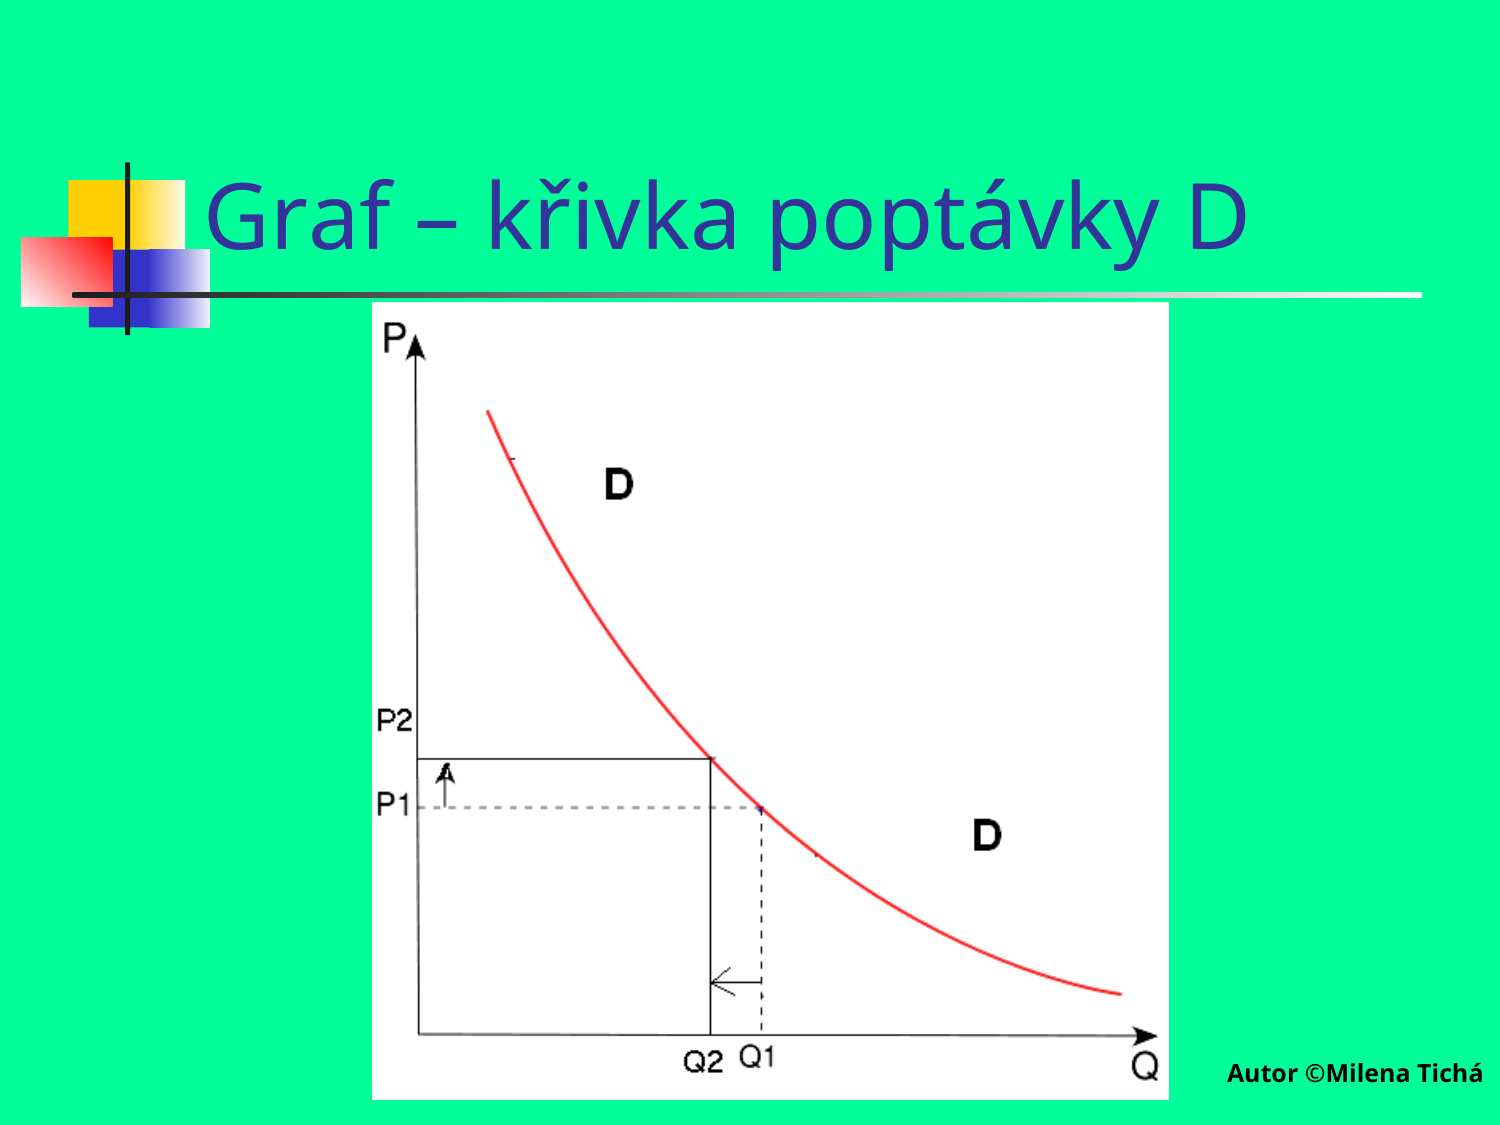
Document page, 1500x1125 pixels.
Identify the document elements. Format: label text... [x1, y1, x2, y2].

text_box Autor ©Milena Tichá [1056, 1049, 1500, 1125]
picture [372, 302, 1169, 1100]
title Graf – křivka poptávky D [188, 35, 1467, 276]
